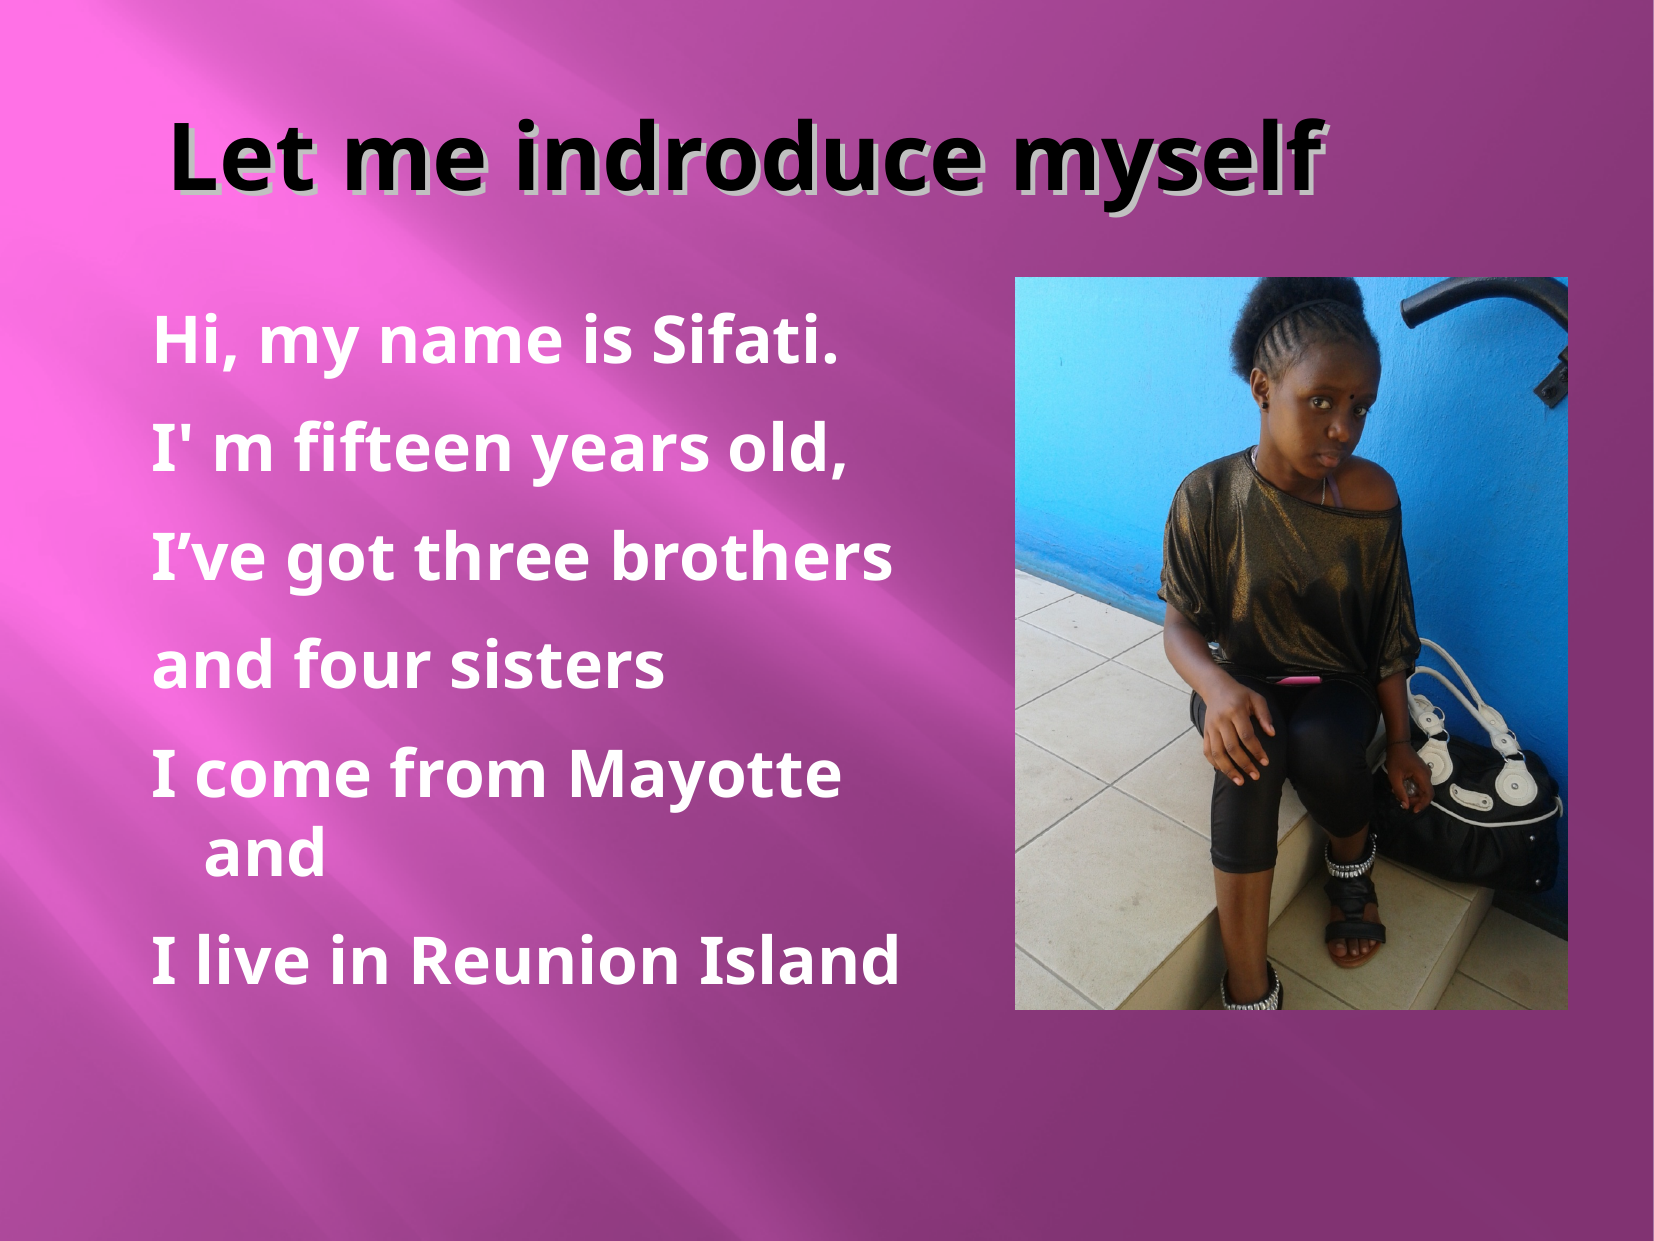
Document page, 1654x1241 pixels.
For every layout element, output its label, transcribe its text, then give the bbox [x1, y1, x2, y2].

list Hi, my name is Sifati. I' m fifteen years old, I’ve got three brothers and four sisters I come from Mayotte and I live in Reunion Island [47, 289, 981, 1009]
picture [1015, 277, 1568, 1010]
title Let me indroduce myself [0, 97, 1489, 209]
